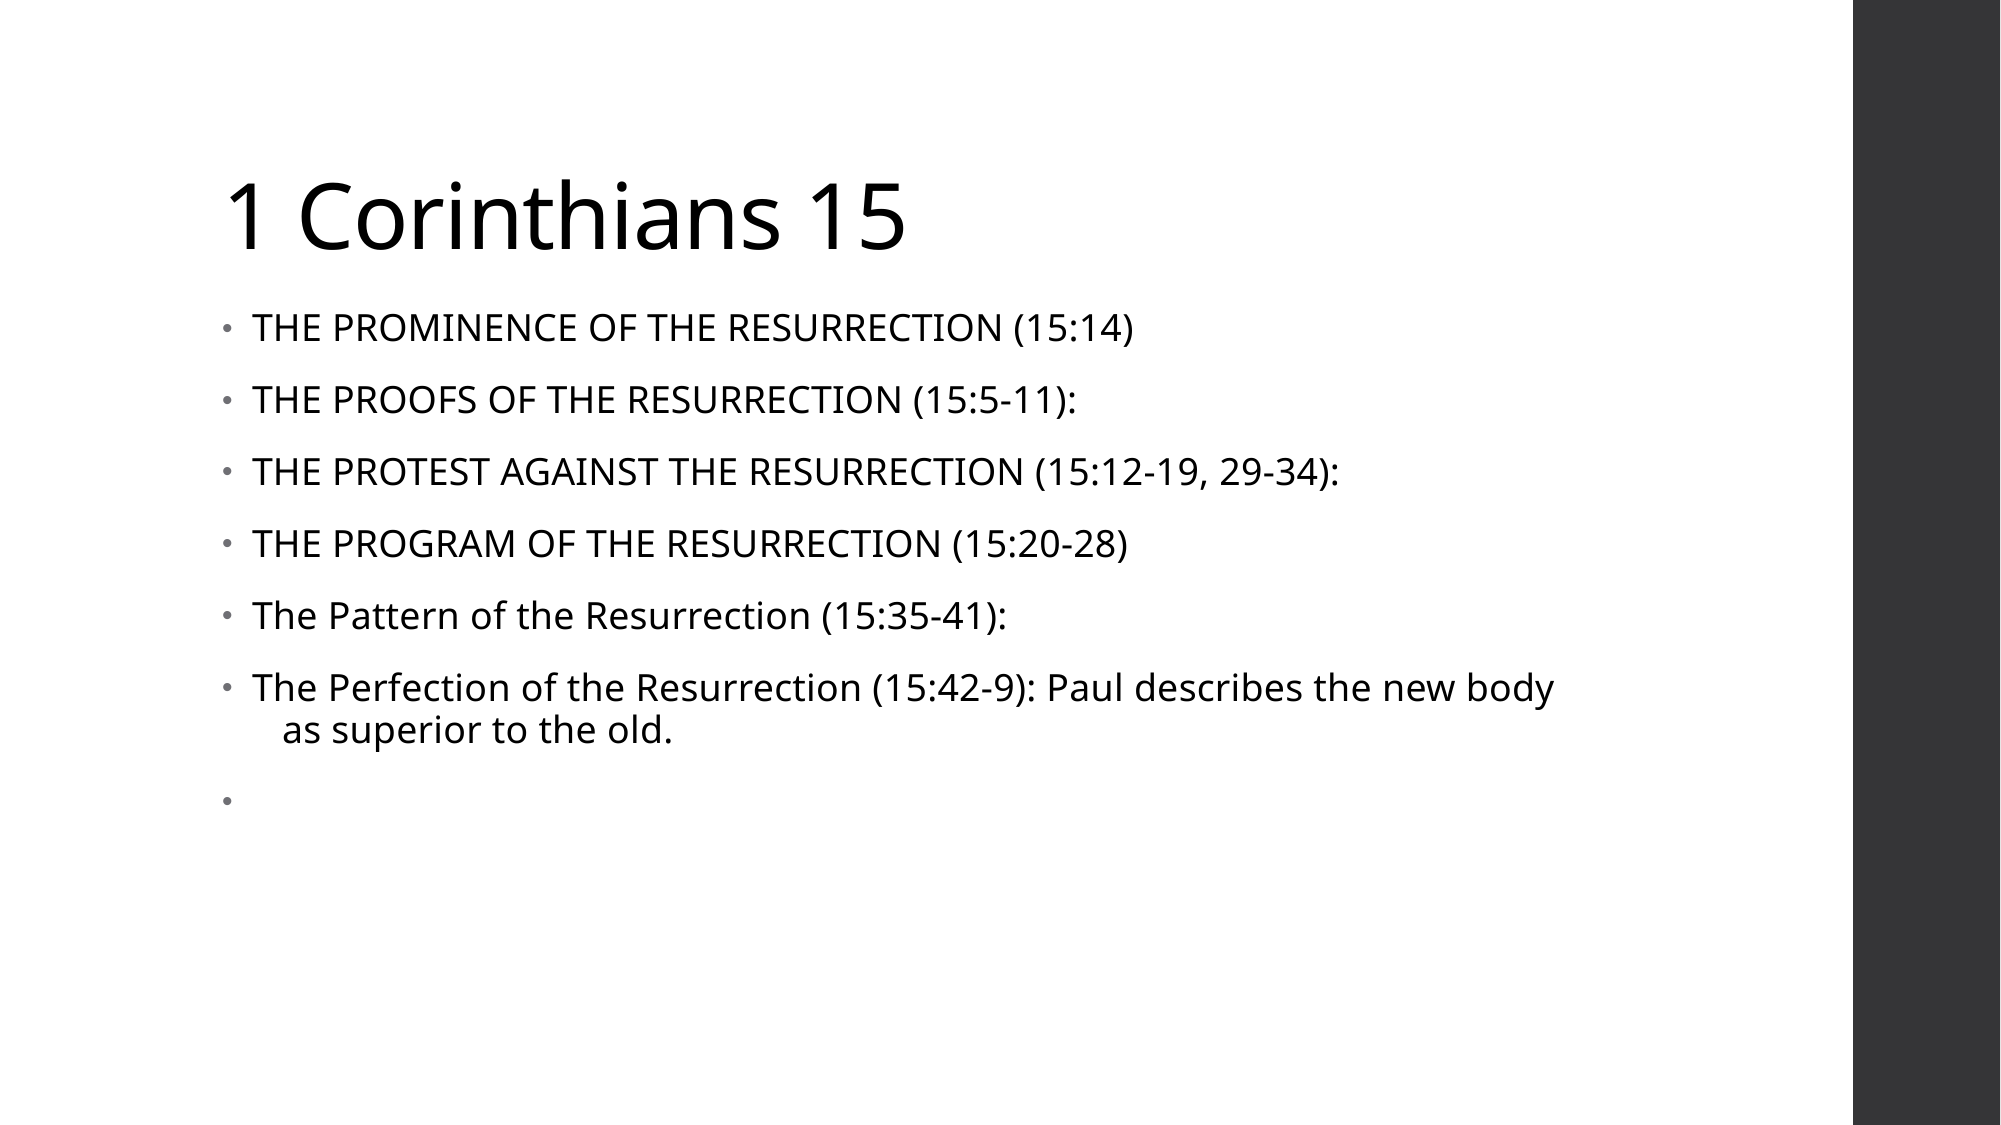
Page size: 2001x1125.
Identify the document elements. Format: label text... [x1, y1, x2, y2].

list THE PROMINENCE OF THE RESURRECTION (15:14) THE PROOFS OF THE RESURRECTION (15:5-11): THE PROTEST AGAINST THE RESURRECTION (15:12-19, 29-34): THE PROGRAM OF THE RESURRECTION (15:20-28) The Pattern of the Resurrection (15:35-41): The Perfection of the Resurrection (15:42-9): Paul describes the new body as superior to the old. [206, 299, 1617, 1014]
title 1 Corinthians 15 [206, 60, 1797, 278]
